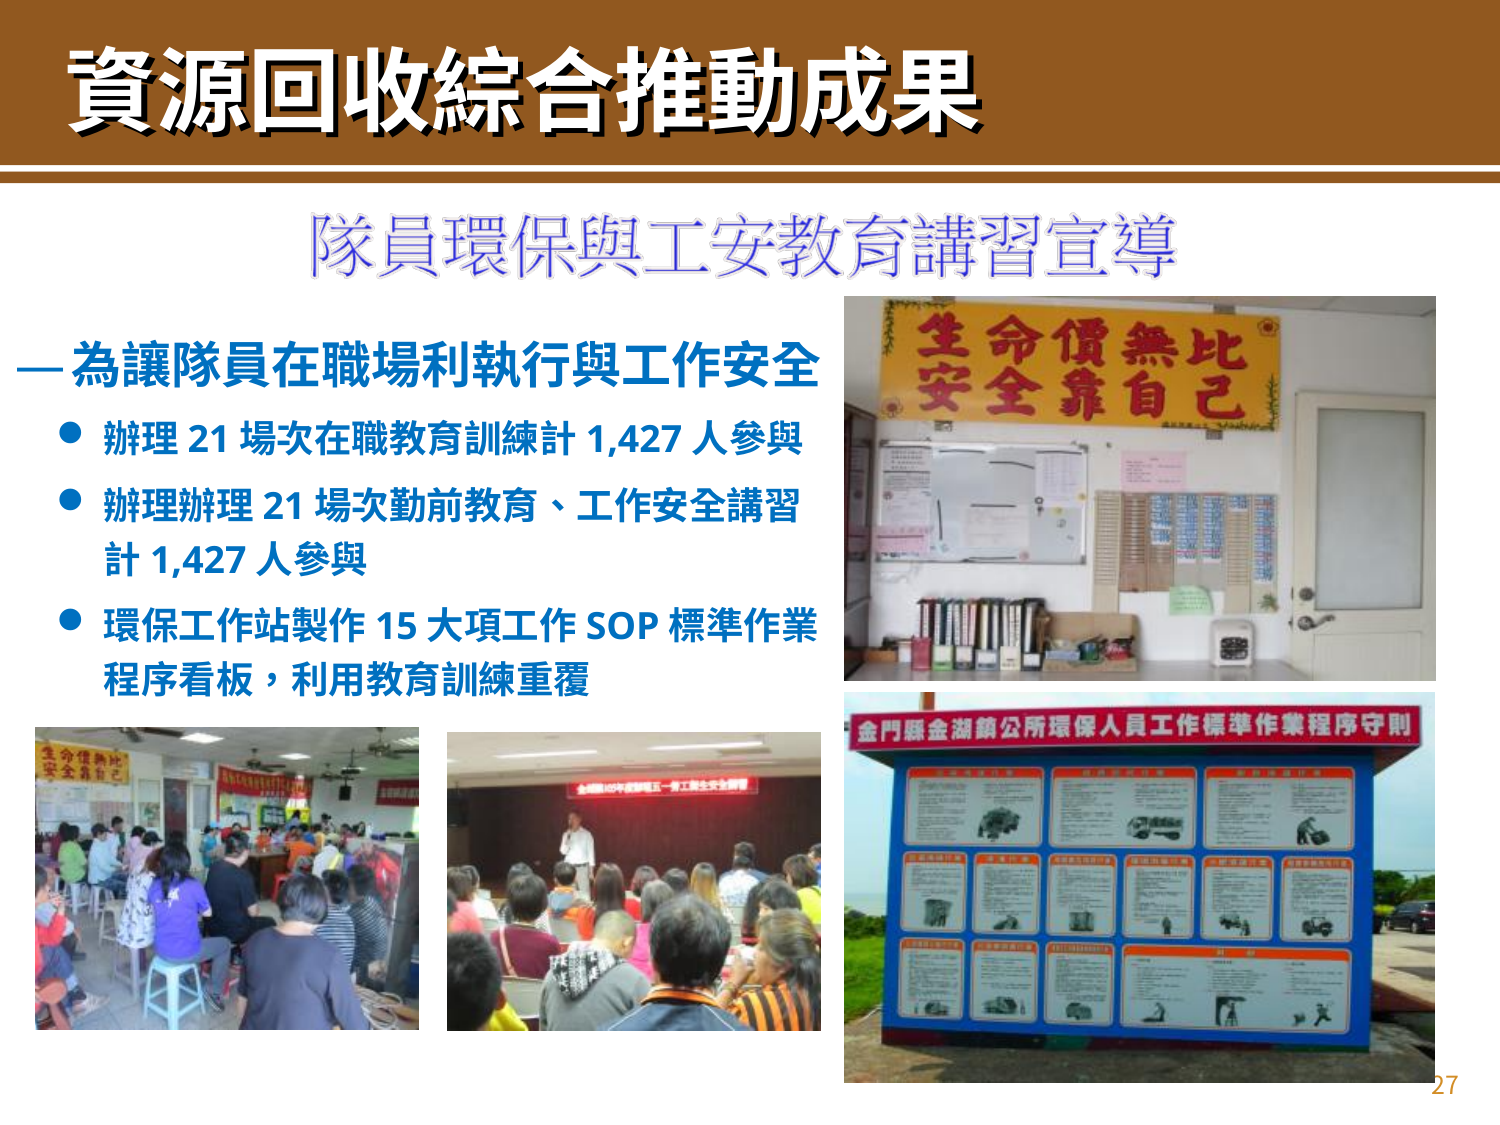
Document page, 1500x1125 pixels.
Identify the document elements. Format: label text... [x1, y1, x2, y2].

text_box <編號> [1350, 1061, 1475, 1103]
picture [447, 732, 821, 1031]
picture [844, 692, 1435, 1083]
picture [844, 296, 1436, 681]
picture [35, 727, 419, 1030]
picture [26, 194, 1460, 291]
title 資源回收綜合推動成果 [50, 19, 1476, 157]
list 為讓隊員在職場利執行與工作安全 辦理21場次在職教育訓練計1,427人參與 辦理辦理21場次勤前教育、工作安全講習計1,427人參與 環保工作站製作15大項工作SOP標準作業程序看板，利用教育訓練重覆 [0, 314, 845, 758]
